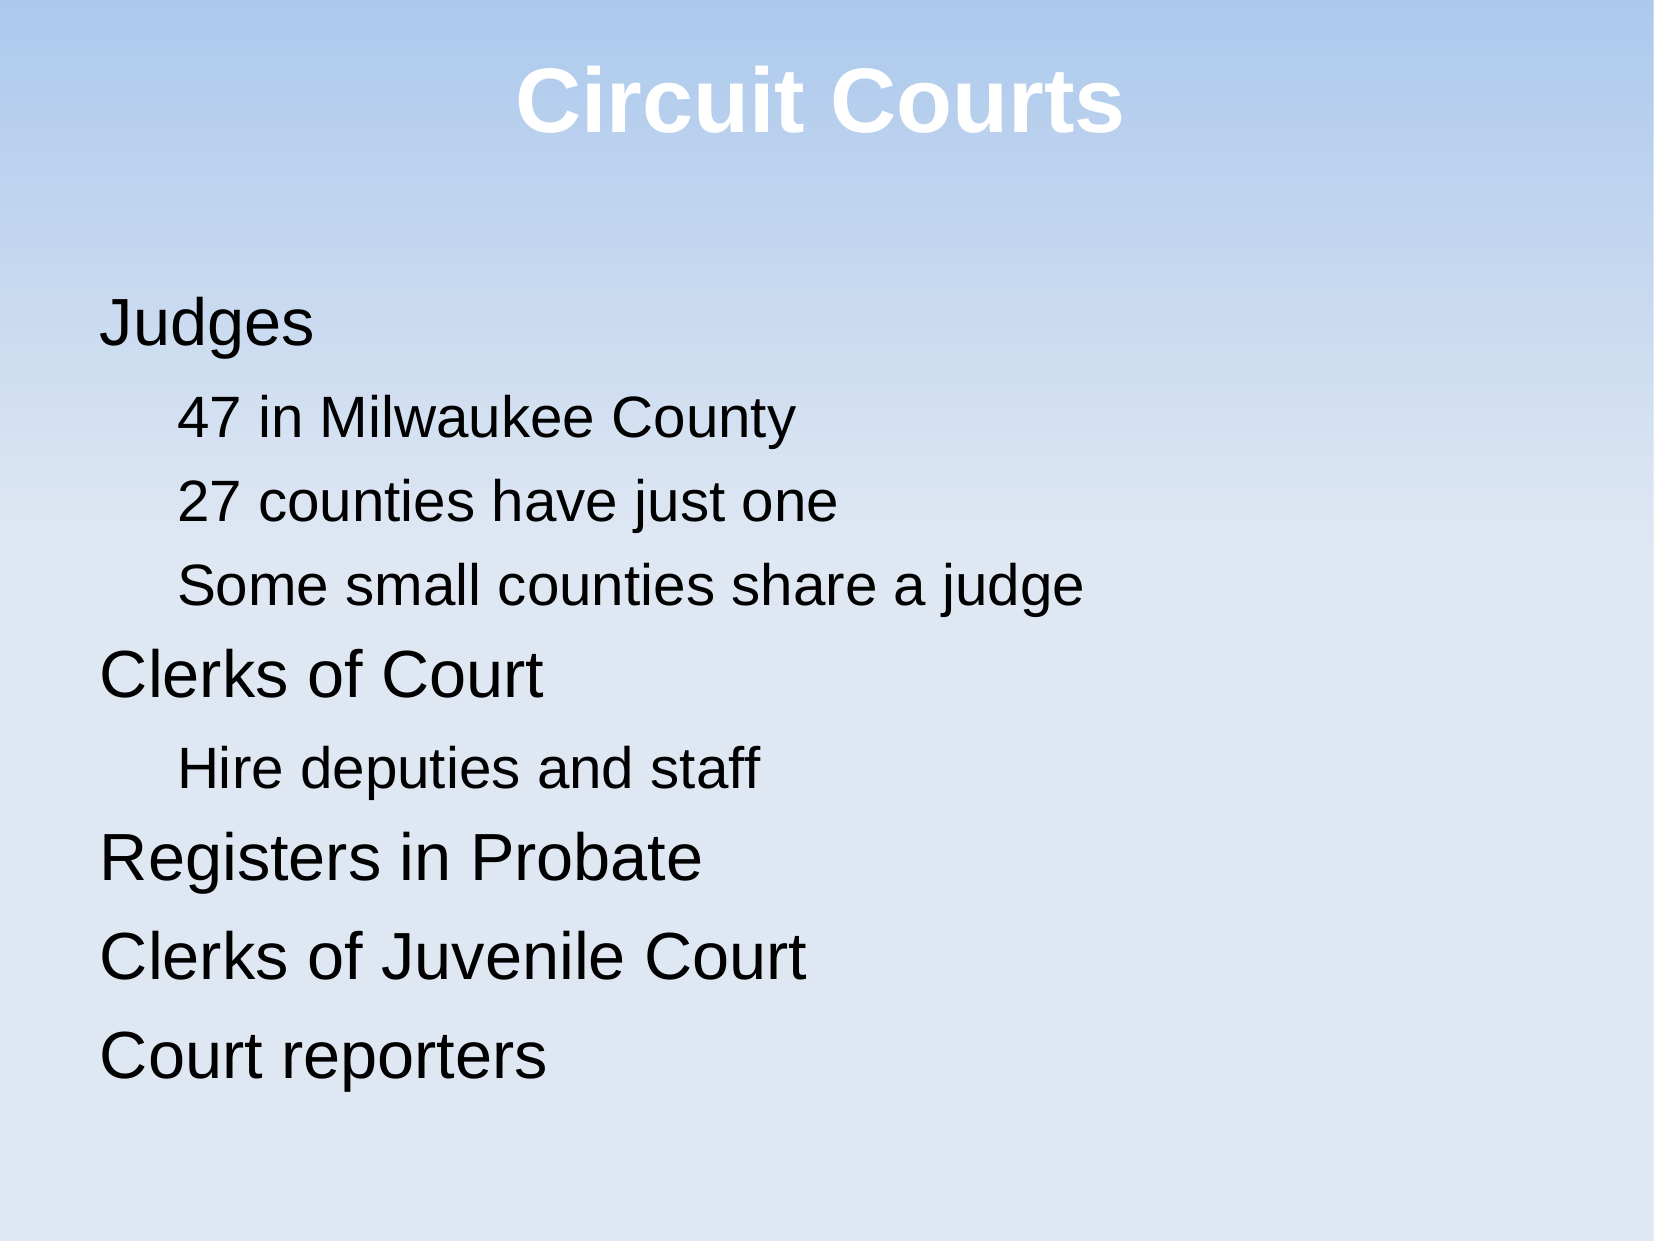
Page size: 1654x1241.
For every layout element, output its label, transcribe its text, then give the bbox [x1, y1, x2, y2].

picture [0, 0, 1654, 1241]
list Judges 47 in Milwaukee County 27 counties have just one Some small counties share a judge Clerks of Court Hire deputies and staff Registers in Probate Clerks of Juvenile Court Court reporters [82, 290, 1571, 1137]
title Circuit Courts [76, 0, 1565, 208]
